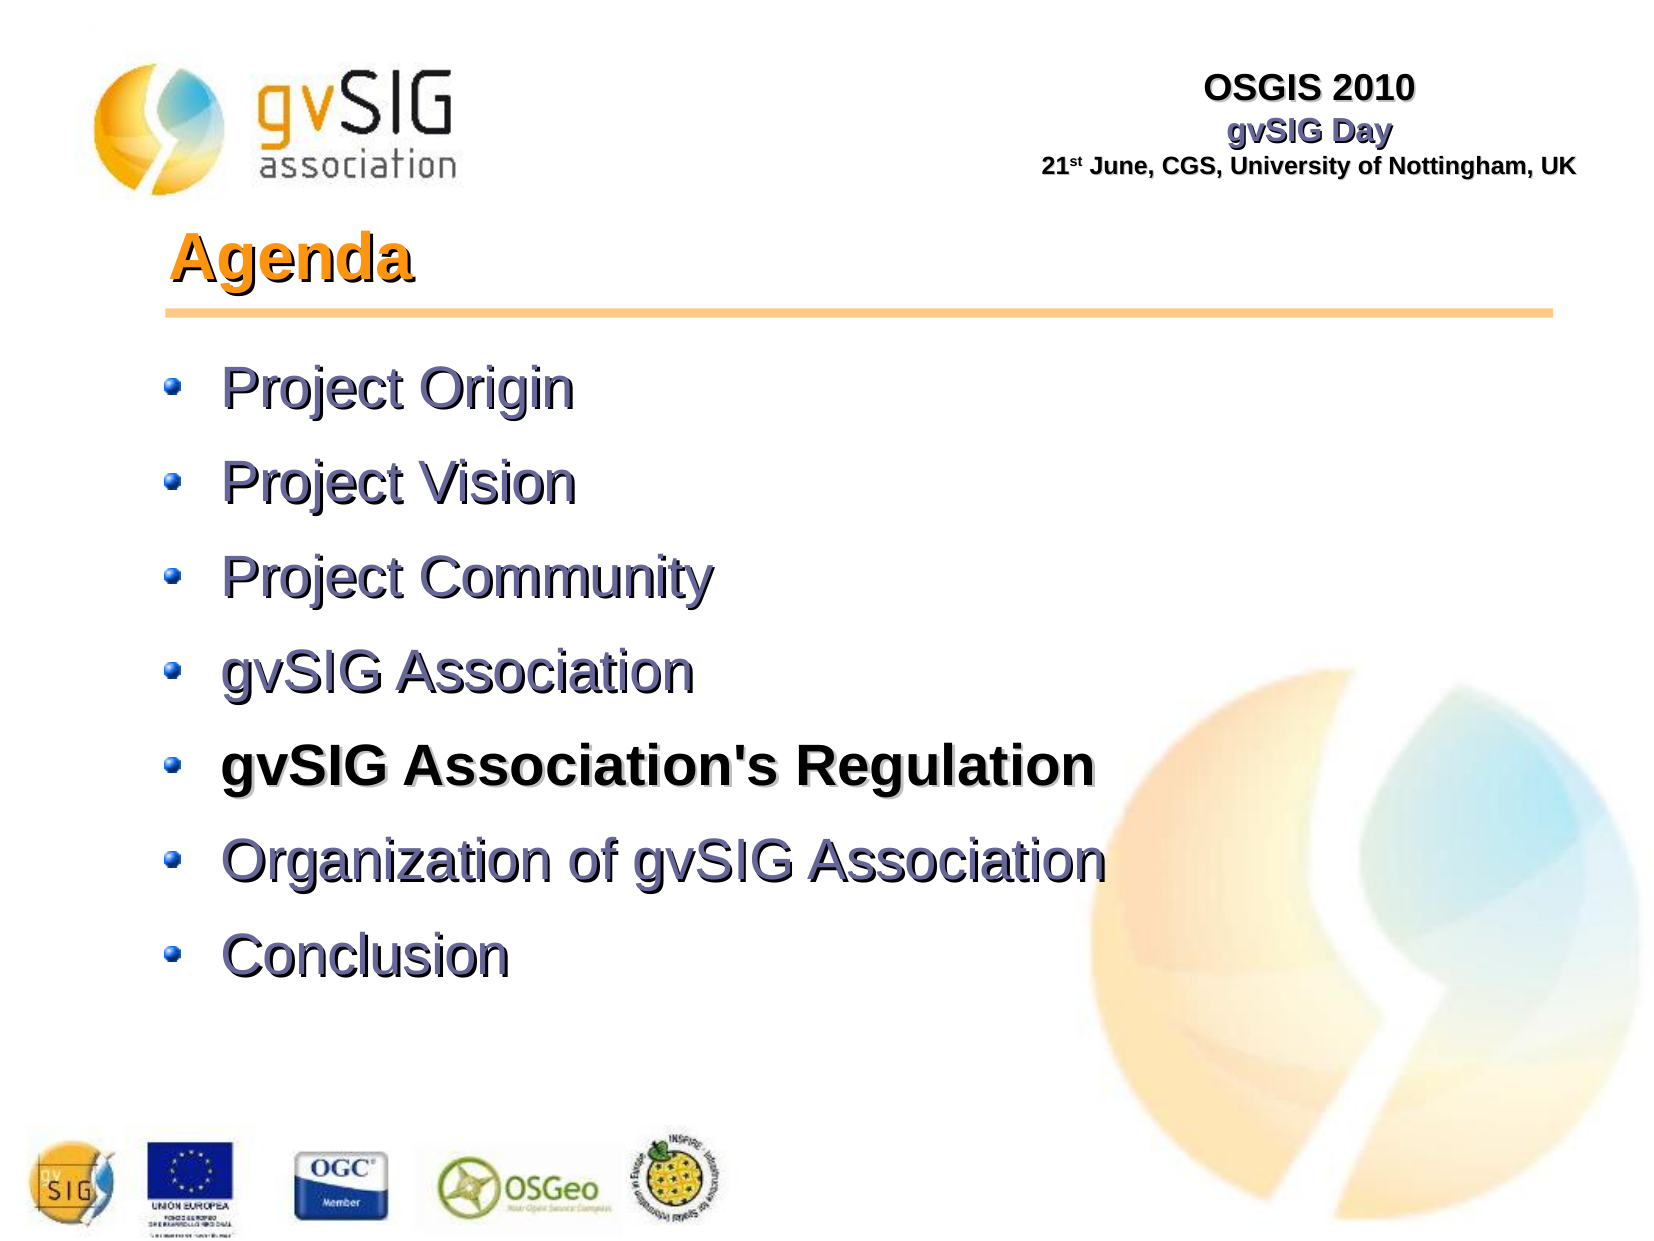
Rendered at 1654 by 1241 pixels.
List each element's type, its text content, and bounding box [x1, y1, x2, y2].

list Project Origin Project Vision Project Community gvSIG Association gvSIG Association's Regulation Organization of gvSIG Association Conclusion [164, 354, 1359, 1093]
text_box Agenda [153, 211, 569, 302]
picture [1, 0, 1654, 1241]
